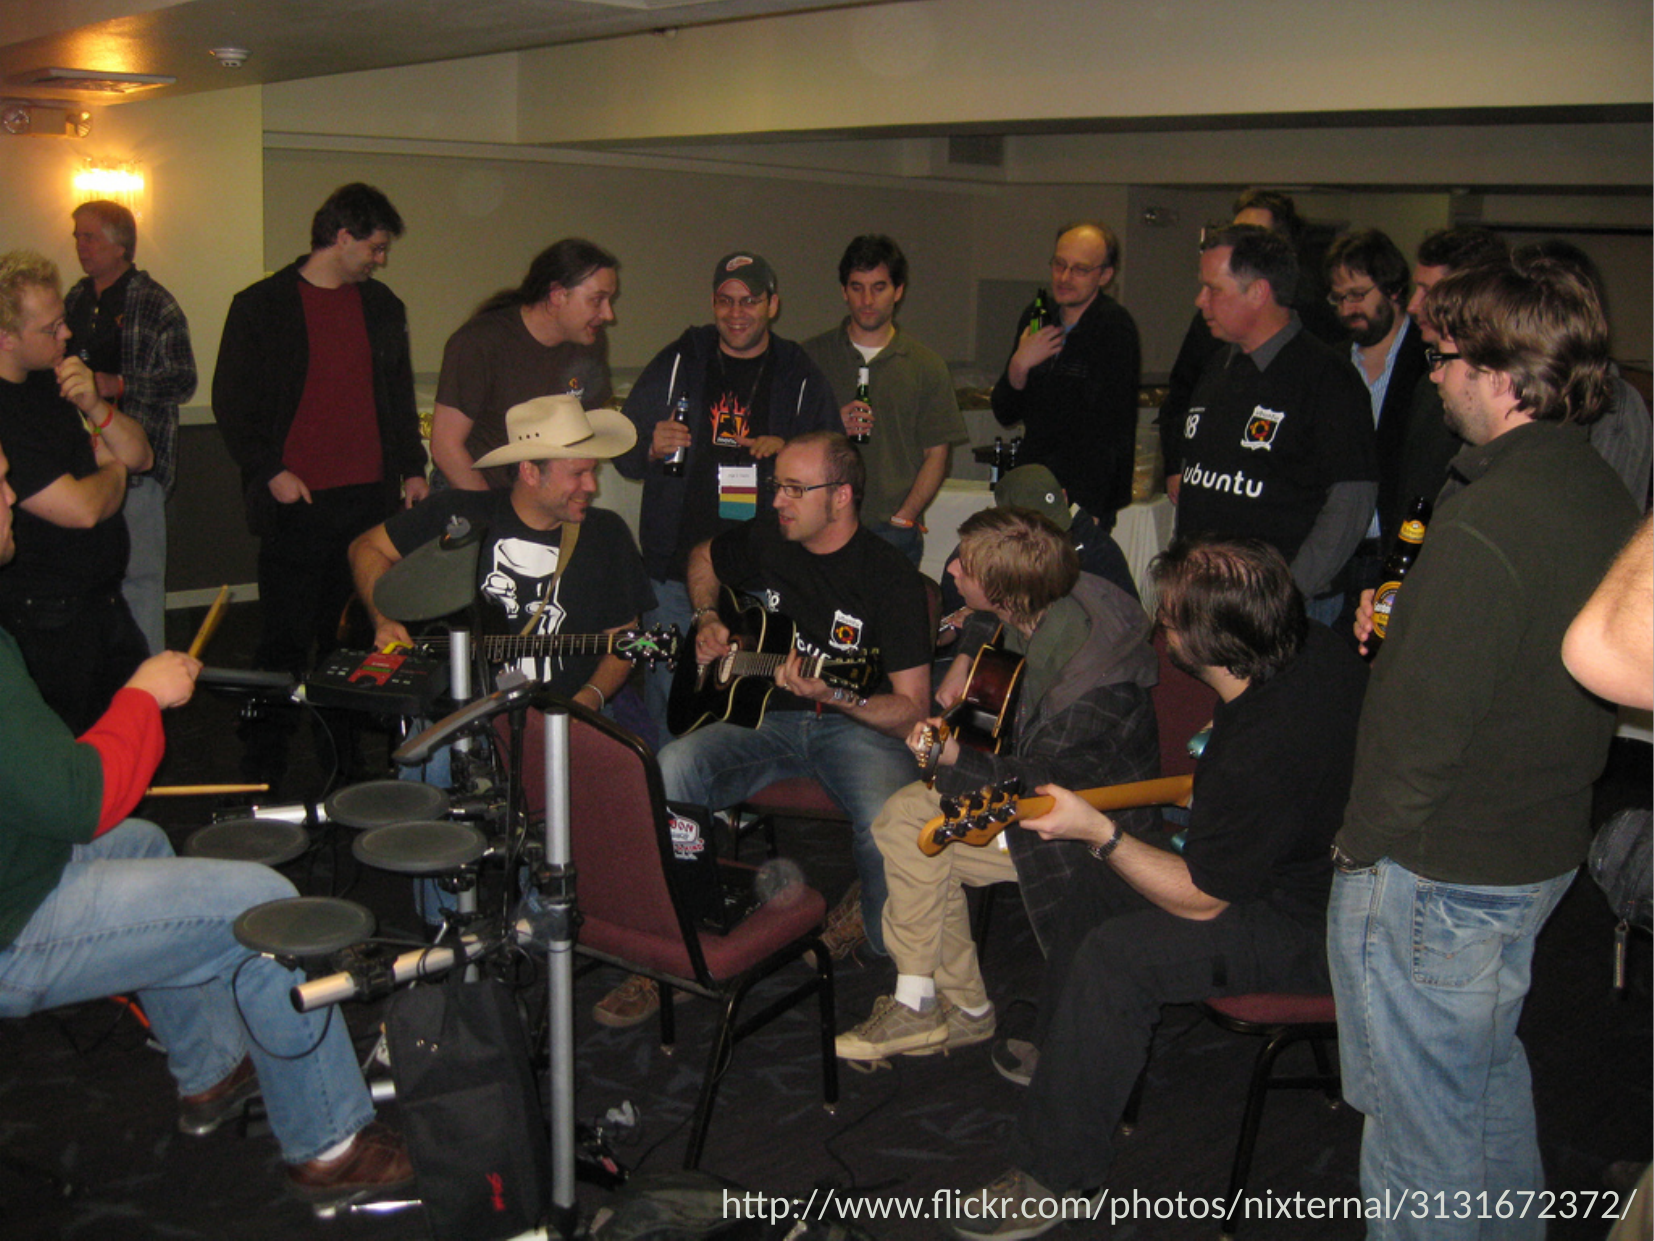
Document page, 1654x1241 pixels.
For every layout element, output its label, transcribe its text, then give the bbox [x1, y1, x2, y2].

picture [0, 0, 1654, 1241]
text_box http://www.flickr.com/photos/nixternal/3131672372/ [705, 1179, 1654, 1241]
